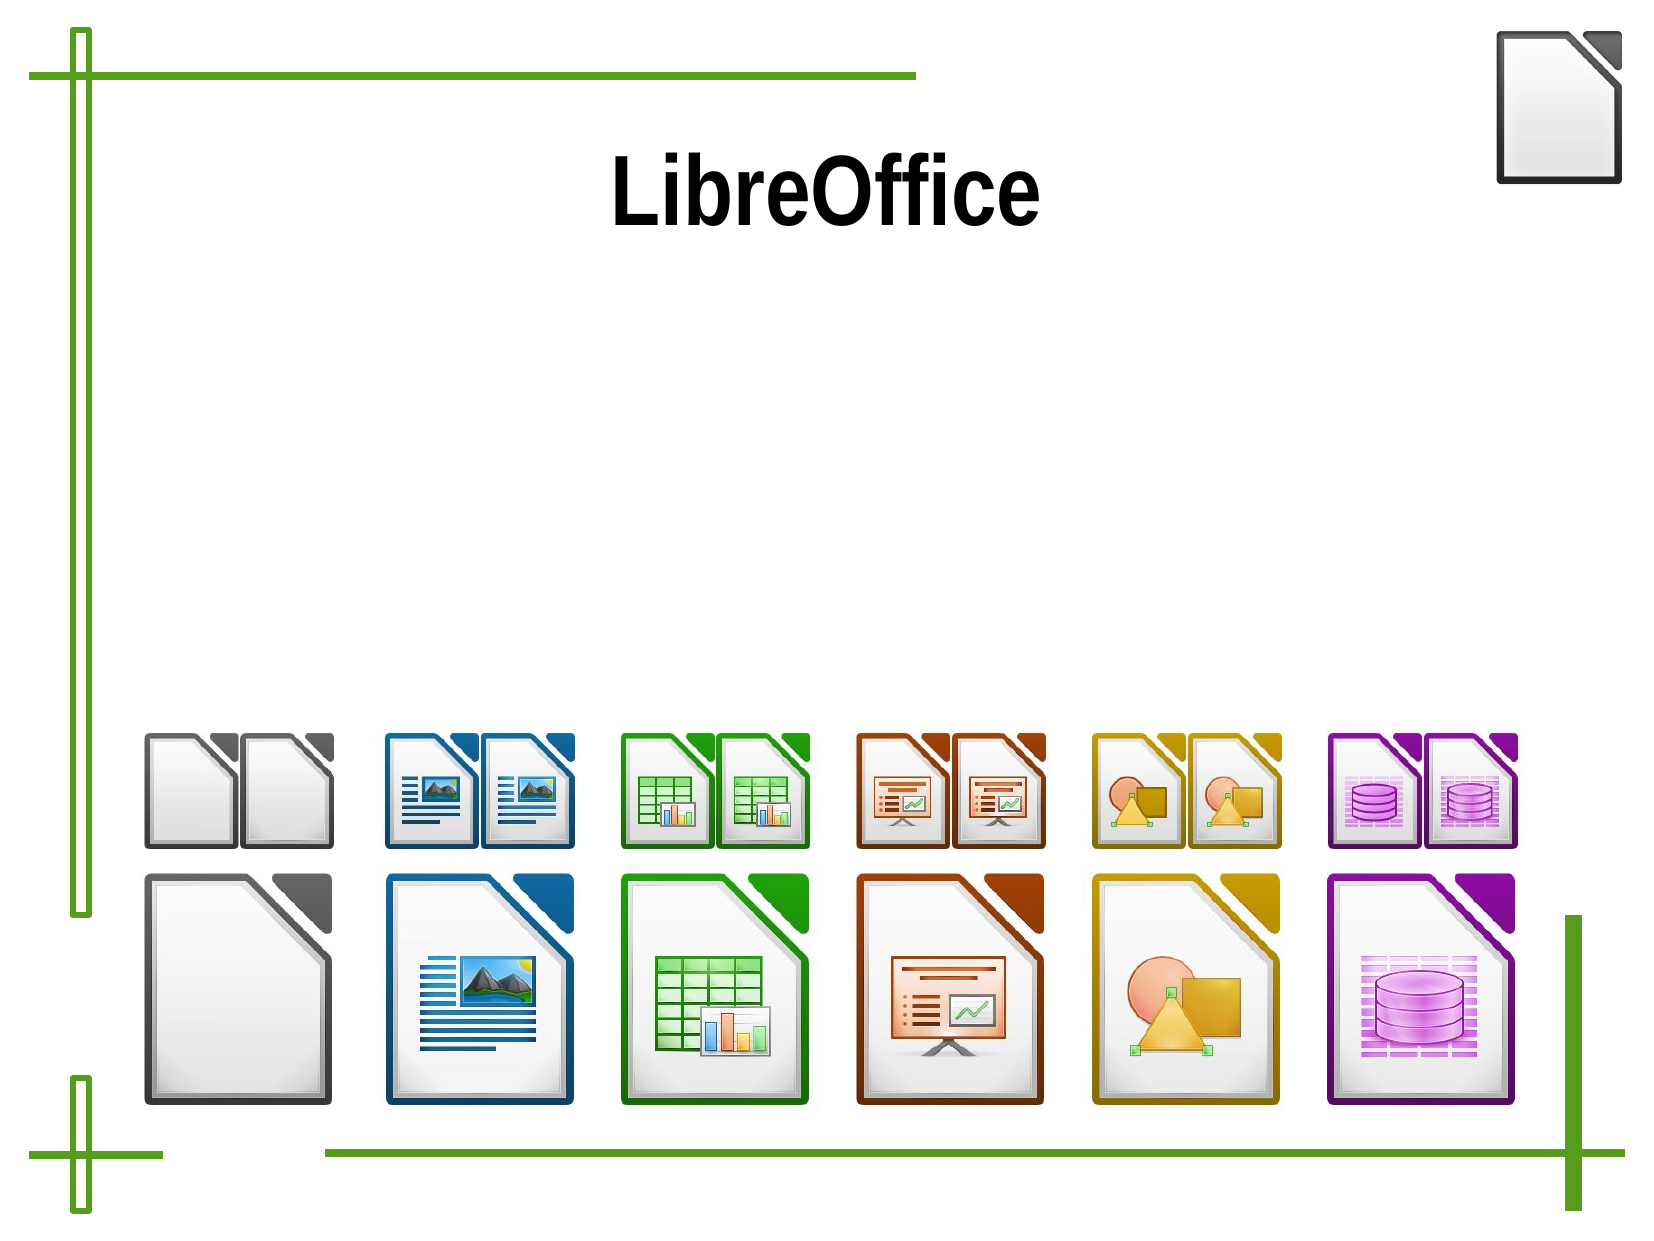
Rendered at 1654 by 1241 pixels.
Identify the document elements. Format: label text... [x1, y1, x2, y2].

title LibreOffice [118, 118, 1536, 260]
picture [98, 690, 1558, 1143]
picture [1494, 29, 1624, 186]
